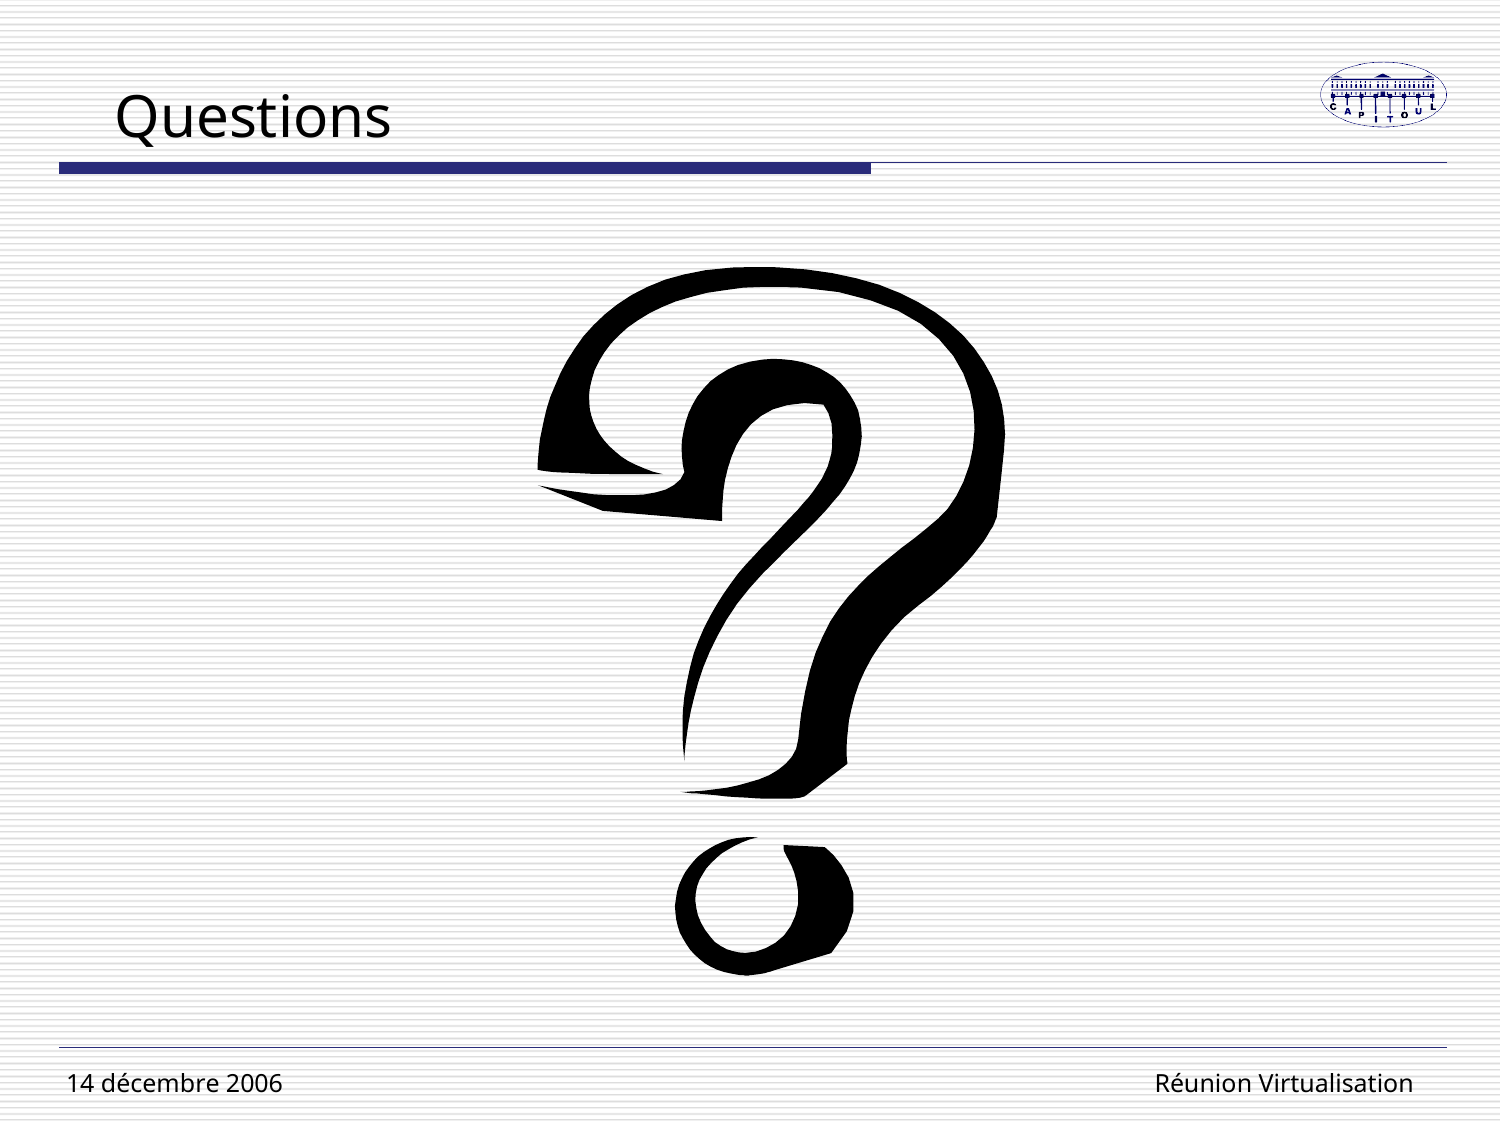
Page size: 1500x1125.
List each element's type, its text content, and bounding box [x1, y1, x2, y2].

picture [0, 0, 1500, 1125]
text_box [537, 267, 1006, 799]
text_box [537, 358, 862, 762]
text_box [674, 836, 854, 976]
title Questions [99, 12, 1343, 163]
